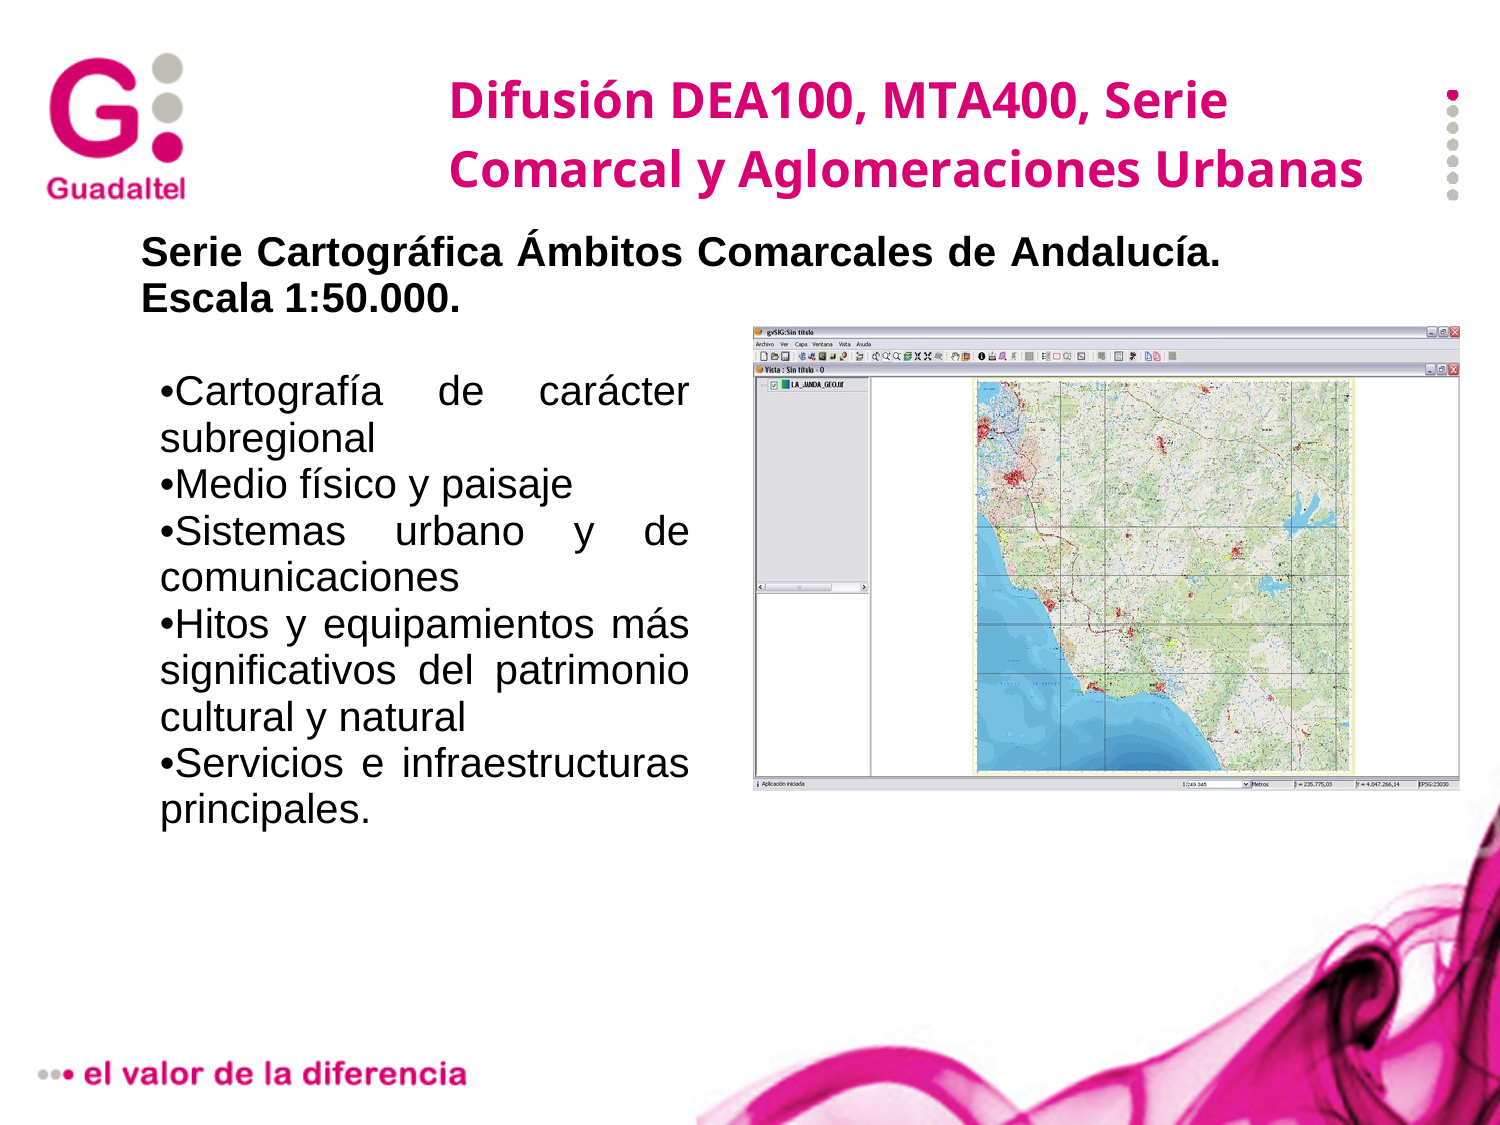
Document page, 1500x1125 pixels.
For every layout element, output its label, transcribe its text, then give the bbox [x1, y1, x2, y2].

text_box Cartografía de carácter subregional Medio físico y paisaje Sistemas urbano y de comunicaciones Hitos y equipamientos más significativos del patrimonio cultural y natural Servicios e infraestructuras principales. [145, 360, 747, 879]
picture [0, 0, 1500, 1125]
text_box Serie Cartográfica Ámbitos Comarcales de Andalucía. Escala 1:50.000. [126, 221, 1358, 330]
text_box Difusión DEA100, MTA400, Serie Comarcal y Aglomeraciones Urbanas [433, 57, 1408, 129]
